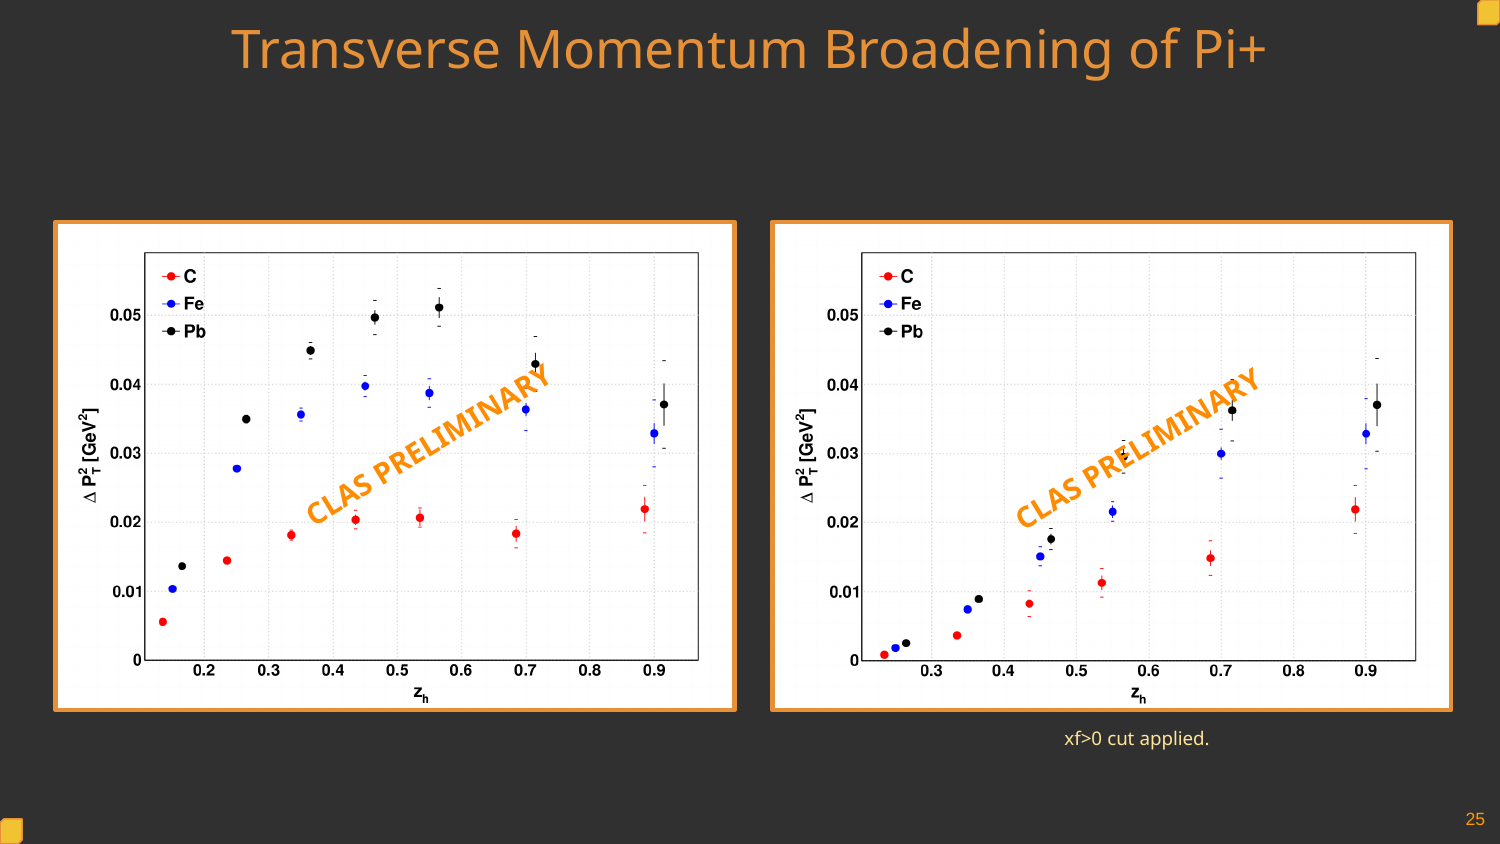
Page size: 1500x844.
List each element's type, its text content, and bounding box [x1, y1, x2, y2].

text_box xf>0 cut applied. [920, 711, 1354, 765]
text_box CLAS PRELIMINARY [160, 267, 707, 640]
title Transverse Momentum Broadening of Pi+ [51, 0, 1449, 94]
text_box CLAS PRELIMINARY [870, 271, 1416, 644]
picture [774, 224, 1449, 708]
picture [57, 224, 732, 708]
slide_number <number> [1437, 792, 1500, 844]
